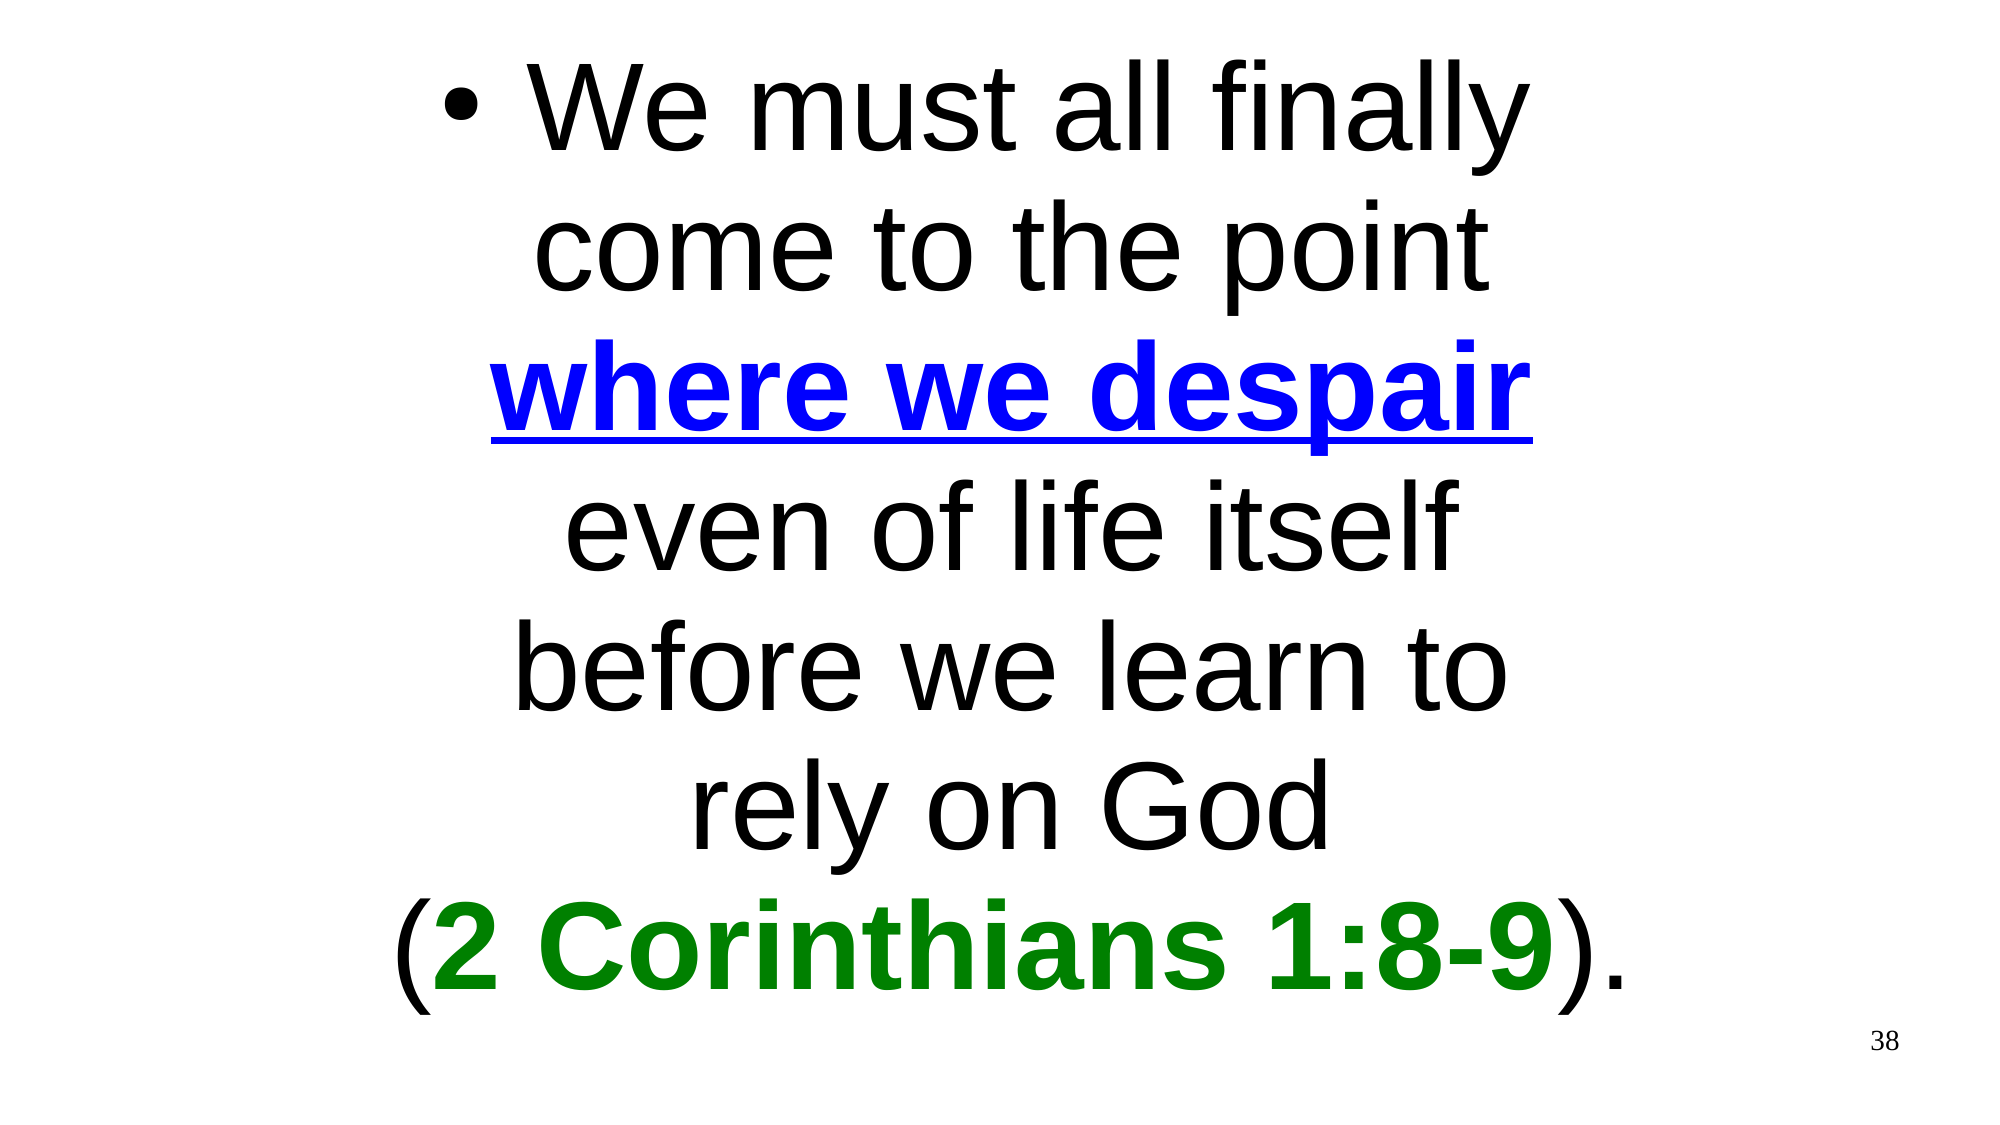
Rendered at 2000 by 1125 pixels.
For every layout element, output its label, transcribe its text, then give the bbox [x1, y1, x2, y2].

list We must all finally come to the point where we despair even of life itself before we learn to rely on God (2 Corinthians 1:8-9). [37, 37, 1951, 1088]
